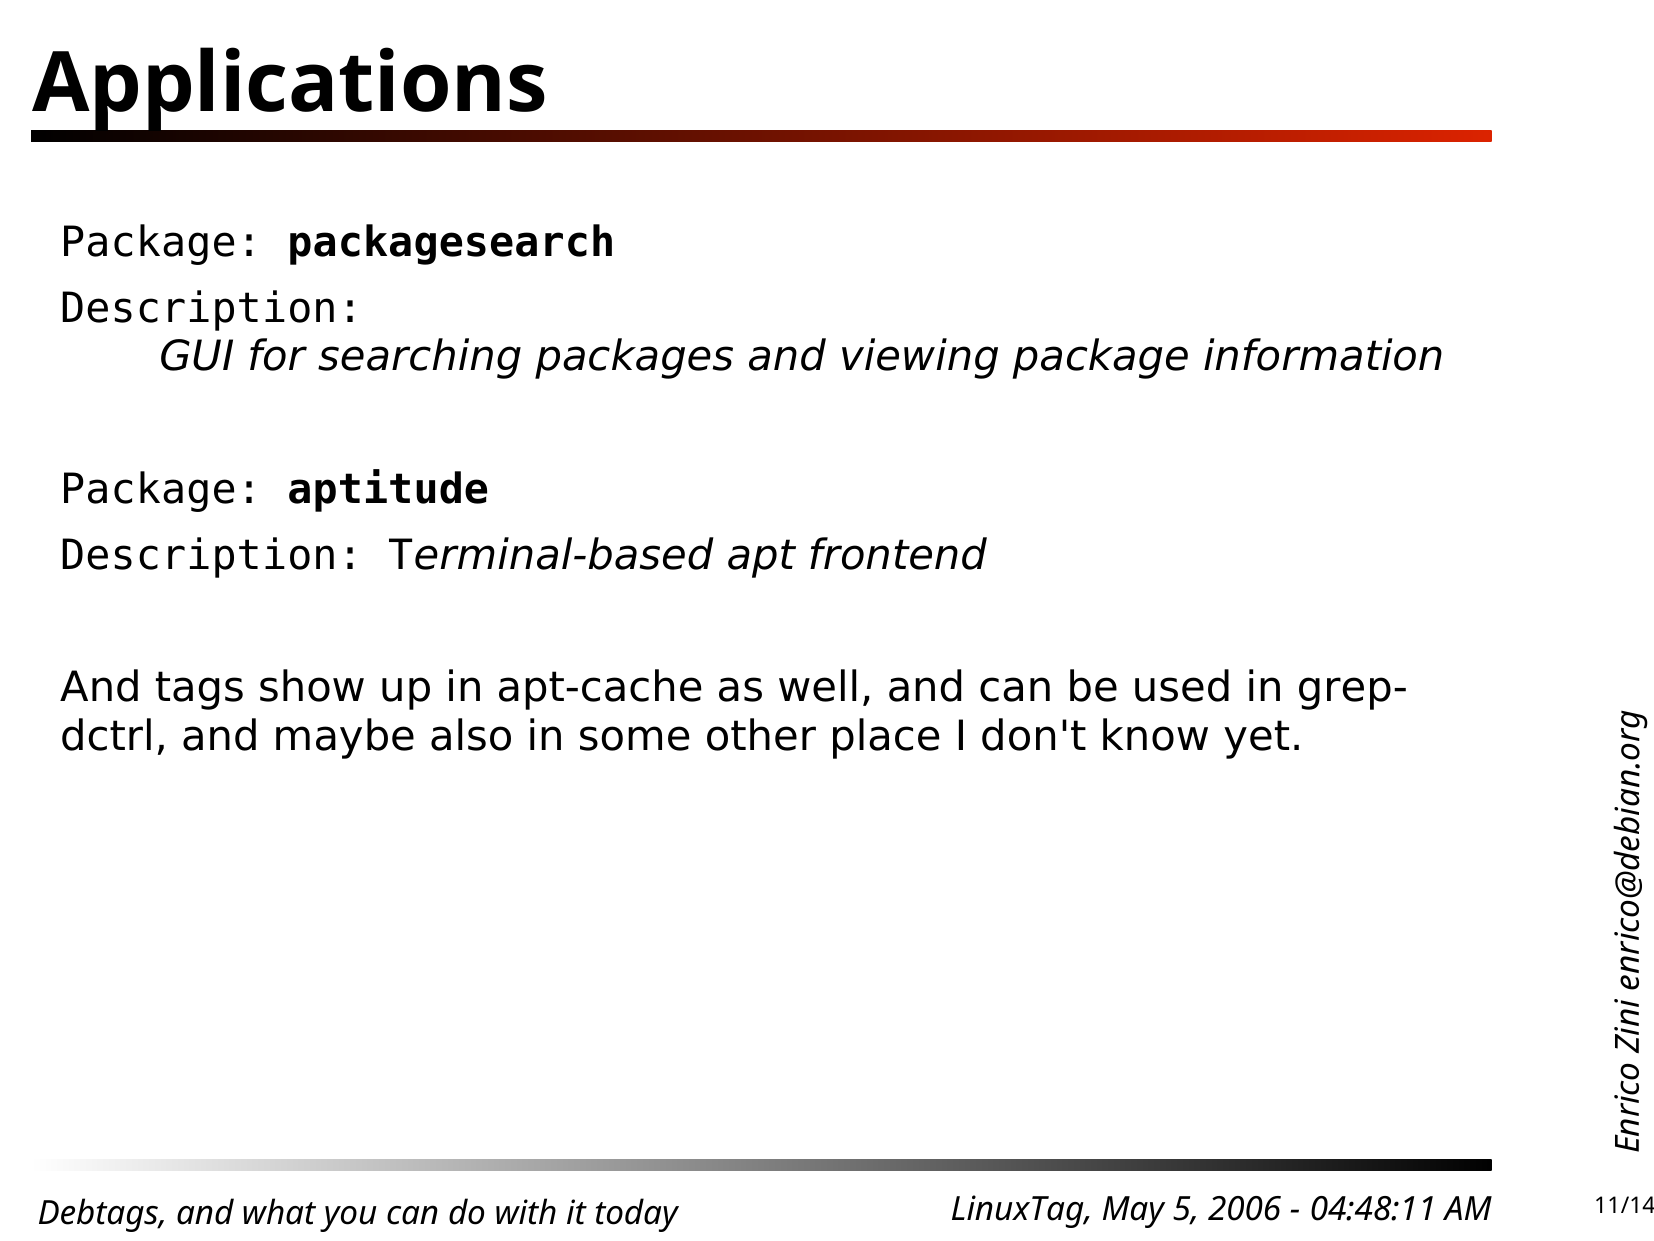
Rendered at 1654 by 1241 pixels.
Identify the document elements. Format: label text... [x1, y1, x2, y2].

text_box Package: packagesearch Description: GUI for searching packages and viewing package information Package: aptitude Description: Terminal-based apt frontend And tags show up in apt-cache as well, and can be used in grep-dctrl, and maybe also in some other place I don't know yet. [60, 217, 1496, 1138]
text_box Applications [32, 22, 1439, 159]
